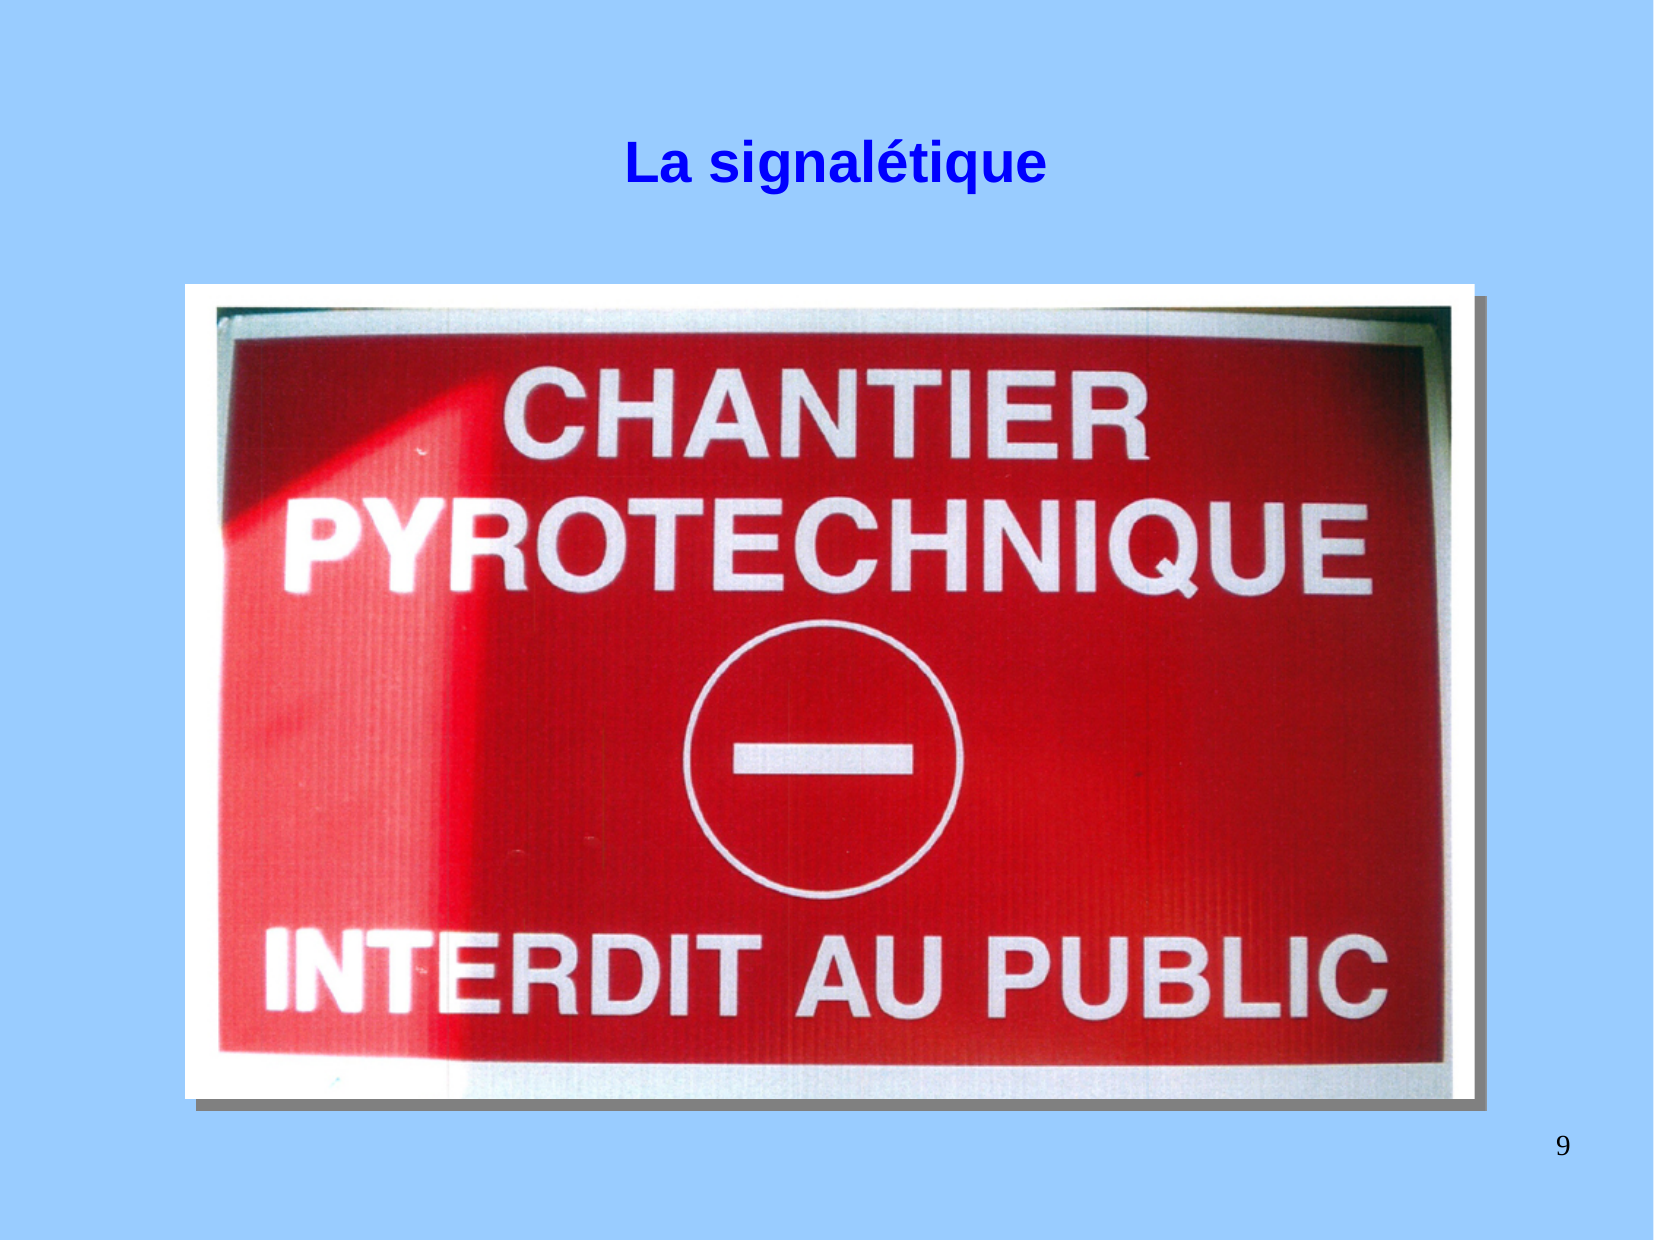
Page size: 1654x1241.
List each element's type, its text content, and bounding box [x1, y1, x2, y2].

picture [185, 284, 1475, 1099]
title La signalétique [122, 116, 1530, 202]
